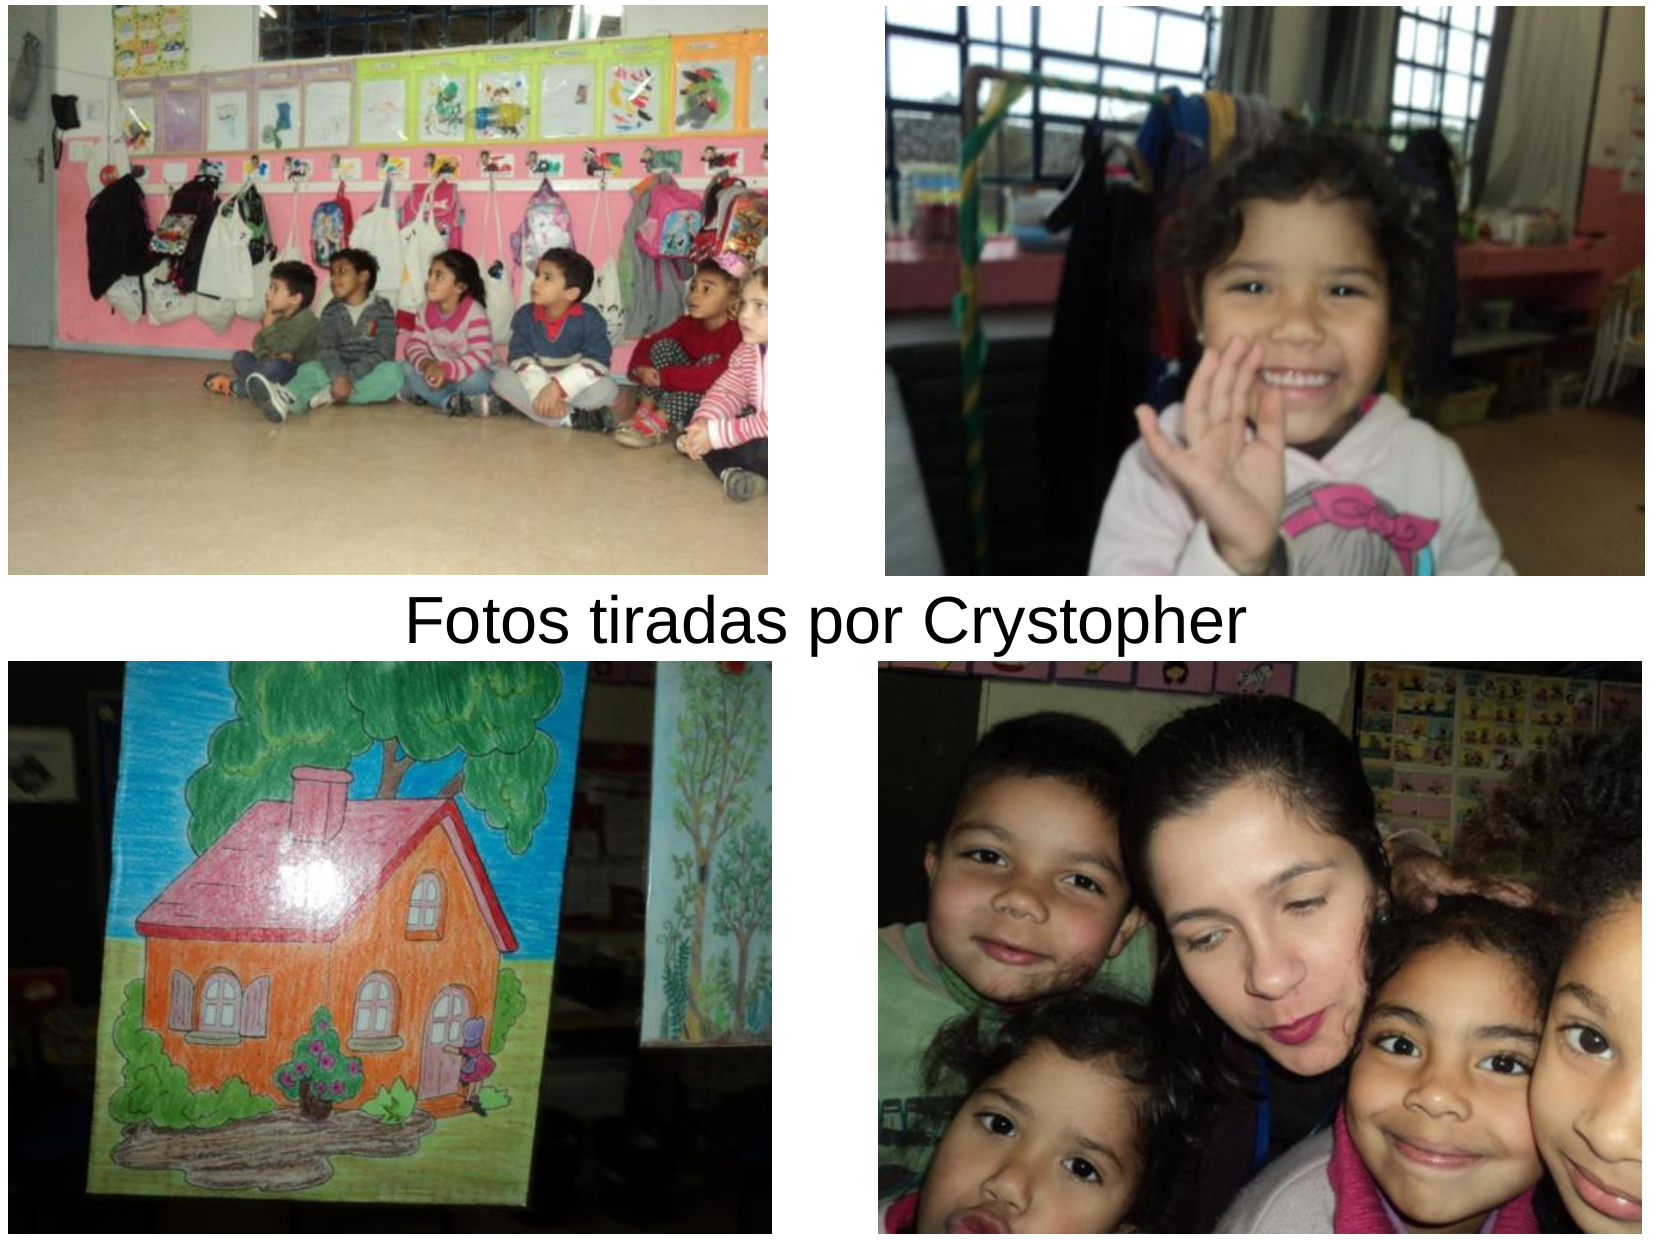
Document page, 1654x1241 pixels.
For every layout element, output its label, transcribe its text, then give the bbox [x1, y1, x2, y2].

text_box Fotos tiradas por Crystopher [82, 508, 1571, 733]
picture [8, 5, 768, 576]
picture [878, 661, 1642, 1234]
picture [8, 661, 772, 1234]
picture [885, 6, 1645, 576]
picture [517, 901, 531, 906]
